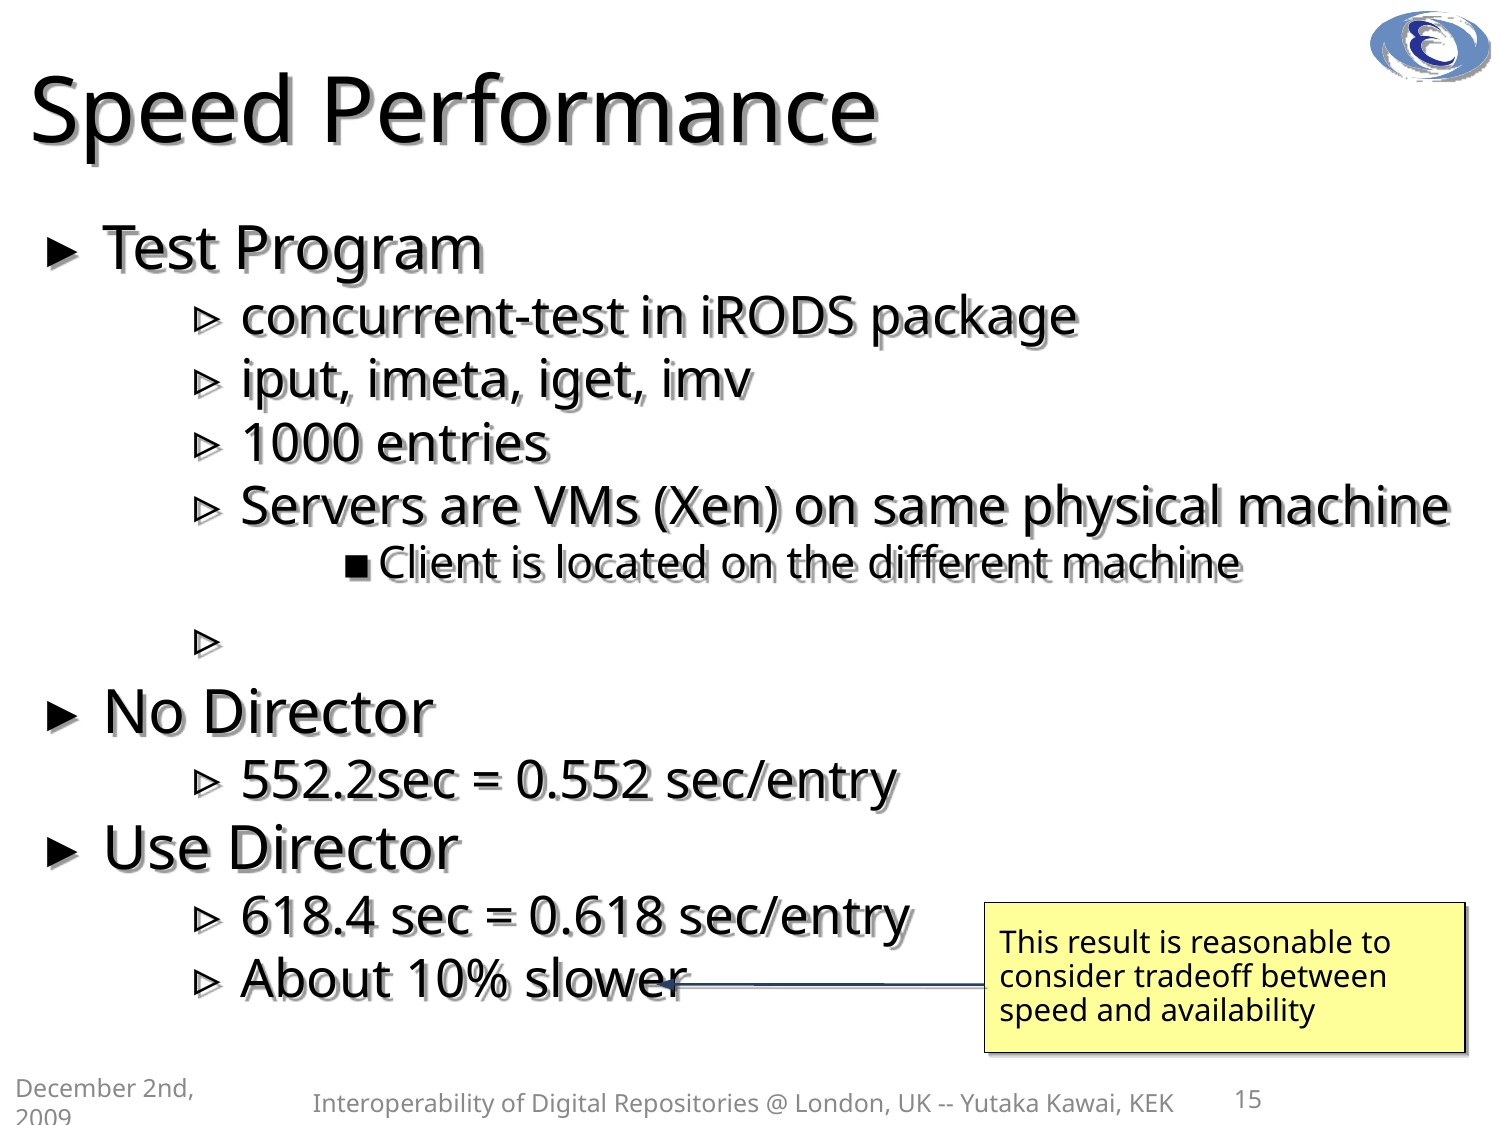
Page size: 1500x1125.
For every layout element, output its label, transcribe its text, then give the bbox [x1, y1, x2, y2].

text_box This result is reasonable to consider tradeoff between speed and availability [984, 902, 1465, 1052]
list Test Program concurrent-test in iRODS package iput, imeta, iget, imv 1000 entries Servers are VMs (Xen) on same physical machine Client is located on the different machine No Director 552.2sec = 0.552 sec/entry Use Director 618.4 sec = 0.618 sec/entry About 10% slower [0, 210, 1500, 1065]
text_box Interoperability of Digital Repositories @ London, UK -- Yutaka Kawai, KEK [269, 1065, 1218, 1125]
text_box 15 [1218, 1065, 1500, 1125]
title Speed Performance [0, 0, 1500, 210]
text_box December 2nd, 2009 [0, 1065, 269, 1125]
